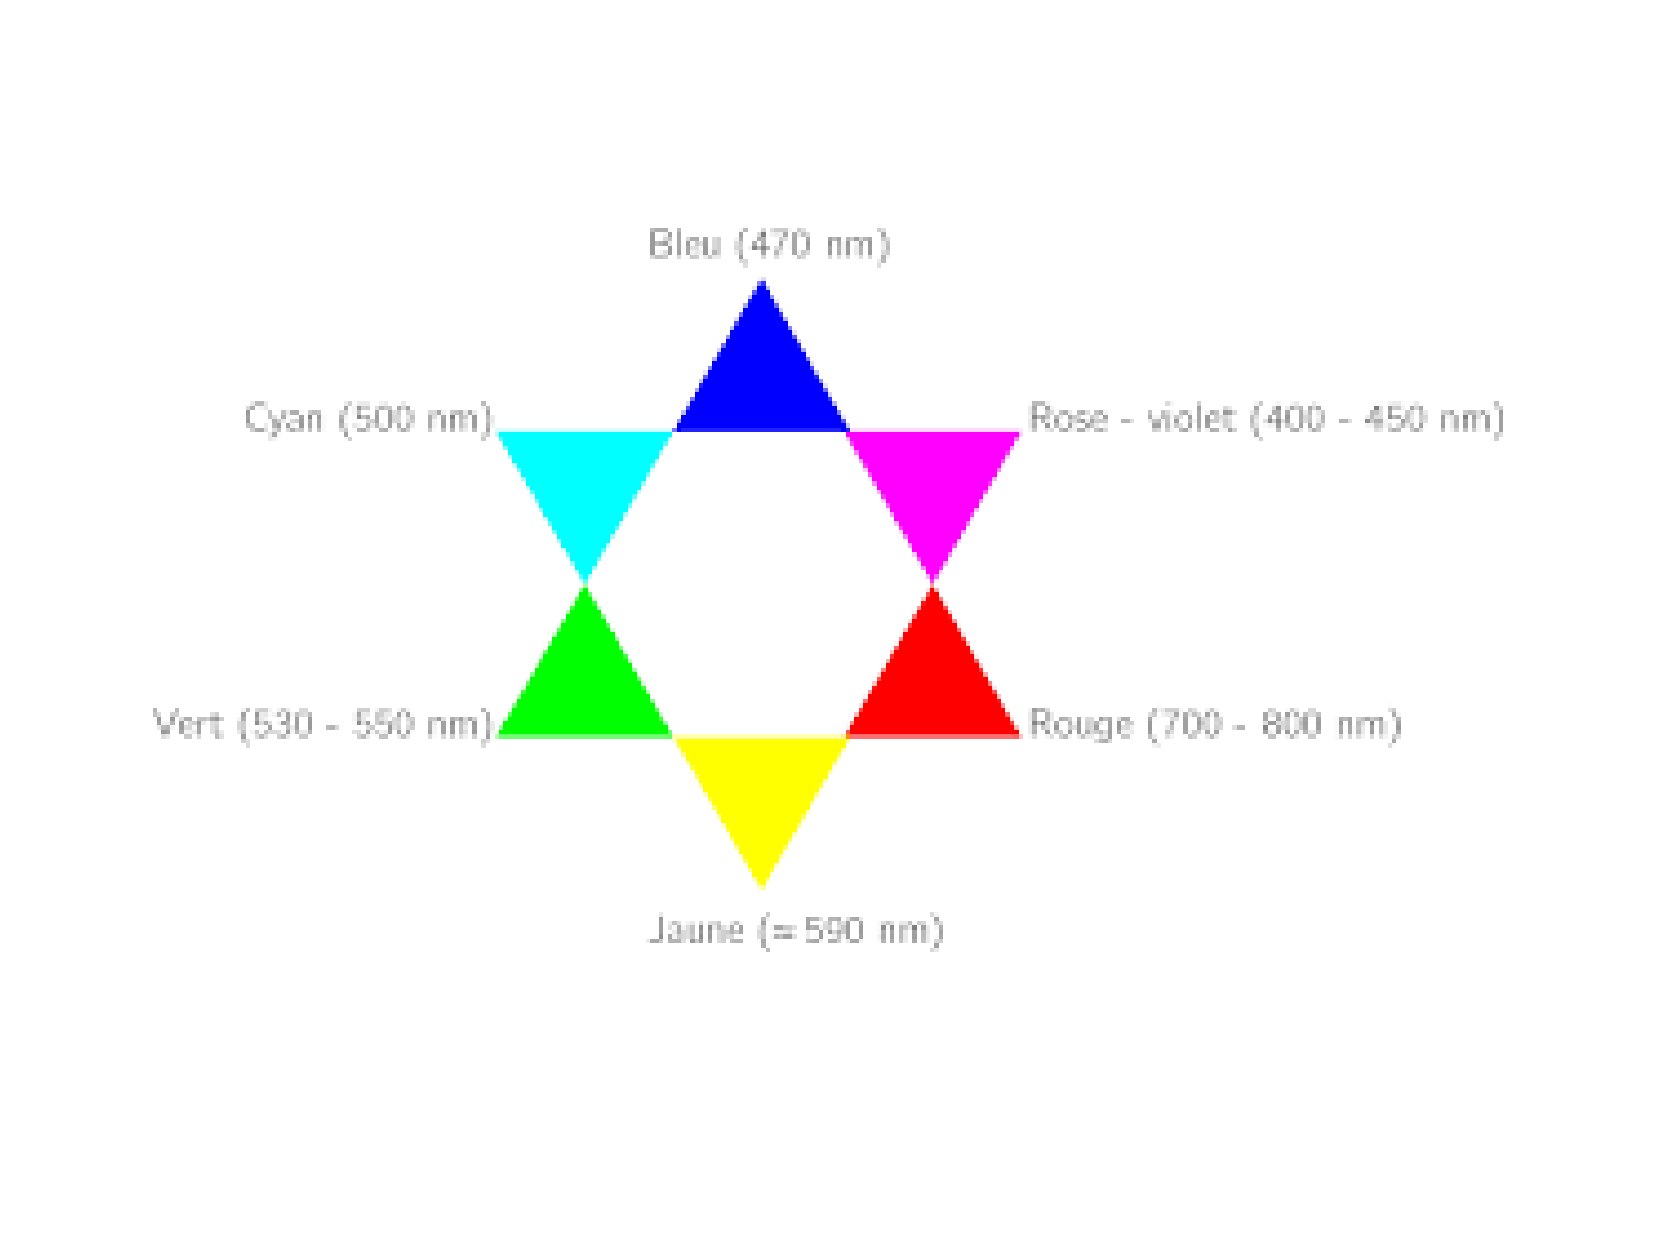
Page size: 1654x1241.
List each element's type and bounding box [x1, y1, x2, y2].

picture [153, 224, 1508, 957]
